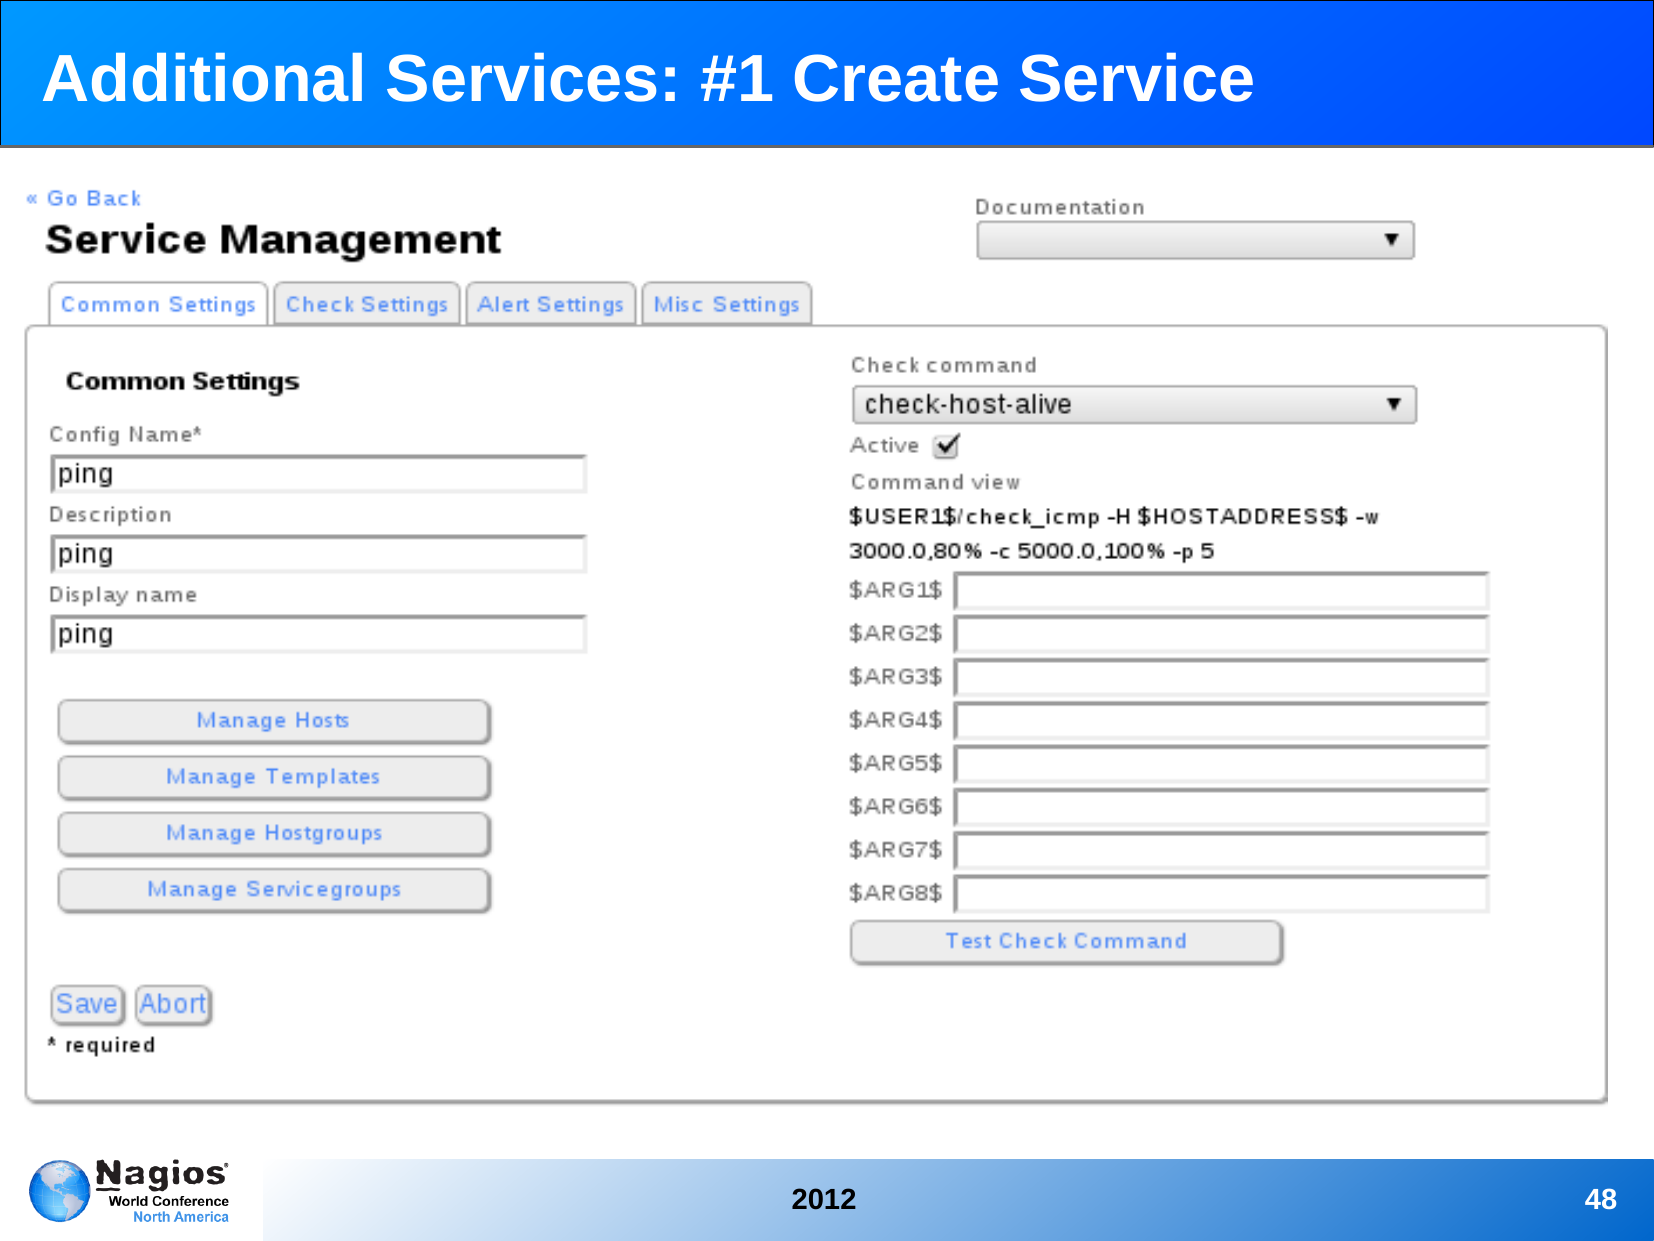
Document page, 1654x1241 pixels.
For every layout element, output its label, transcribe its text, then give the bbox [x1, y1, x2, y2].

picture [9, 165, 1608, 1111]
title Additional Services: #1 Create Service [41, 36, 1628, 120]
picture [29, 1159, 229, 1235]
